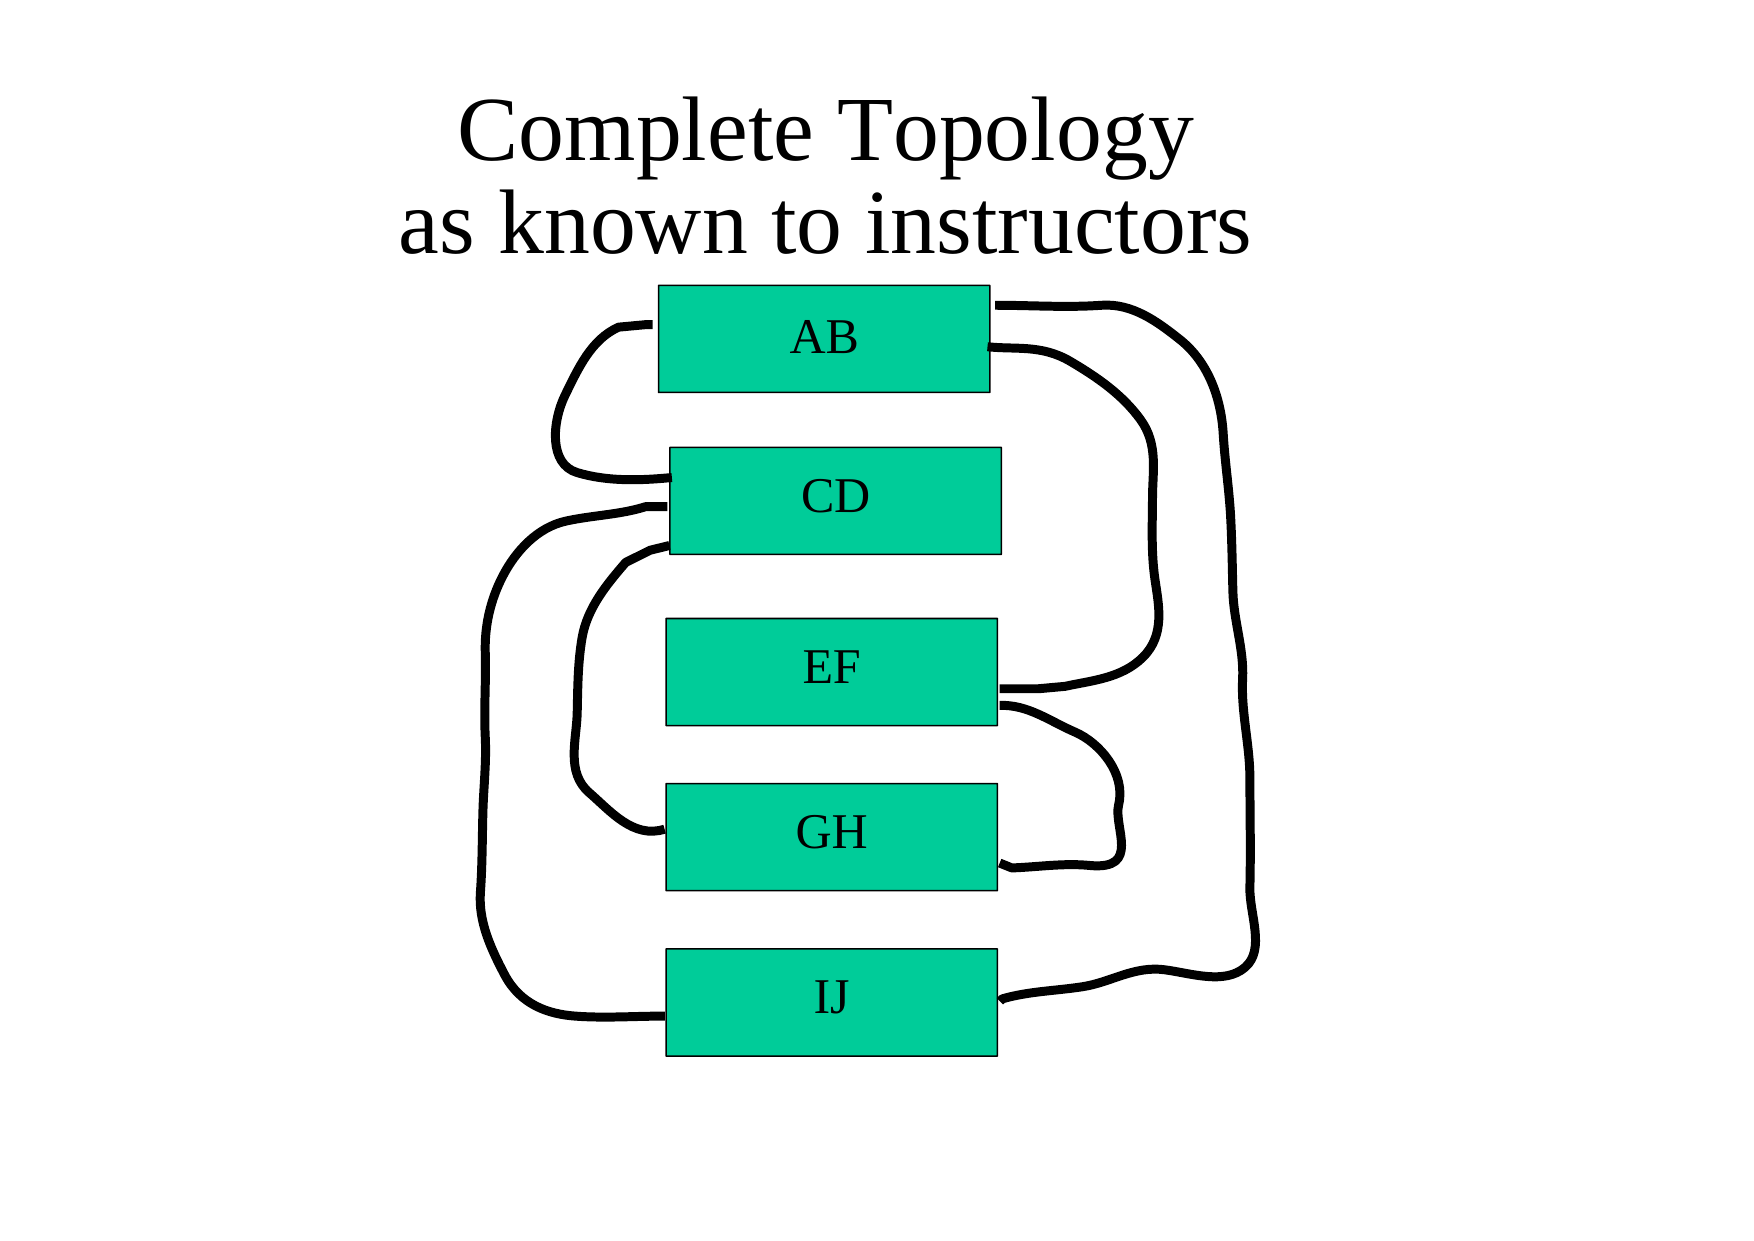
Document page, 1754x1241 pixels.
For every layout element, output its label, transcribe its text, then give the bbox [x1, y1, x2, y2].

text_box AB [658, 285, 990, 393]
text_box Complete Topology as known to instructors [123, 56, 1529, 303]
text_box EF [666, 618, 998, 726]
text_box GH [666, 783, 998, 891]
text_box IJ [666, 948, 998, 1057]
text_box CD [669, 447, 1002, 555]
